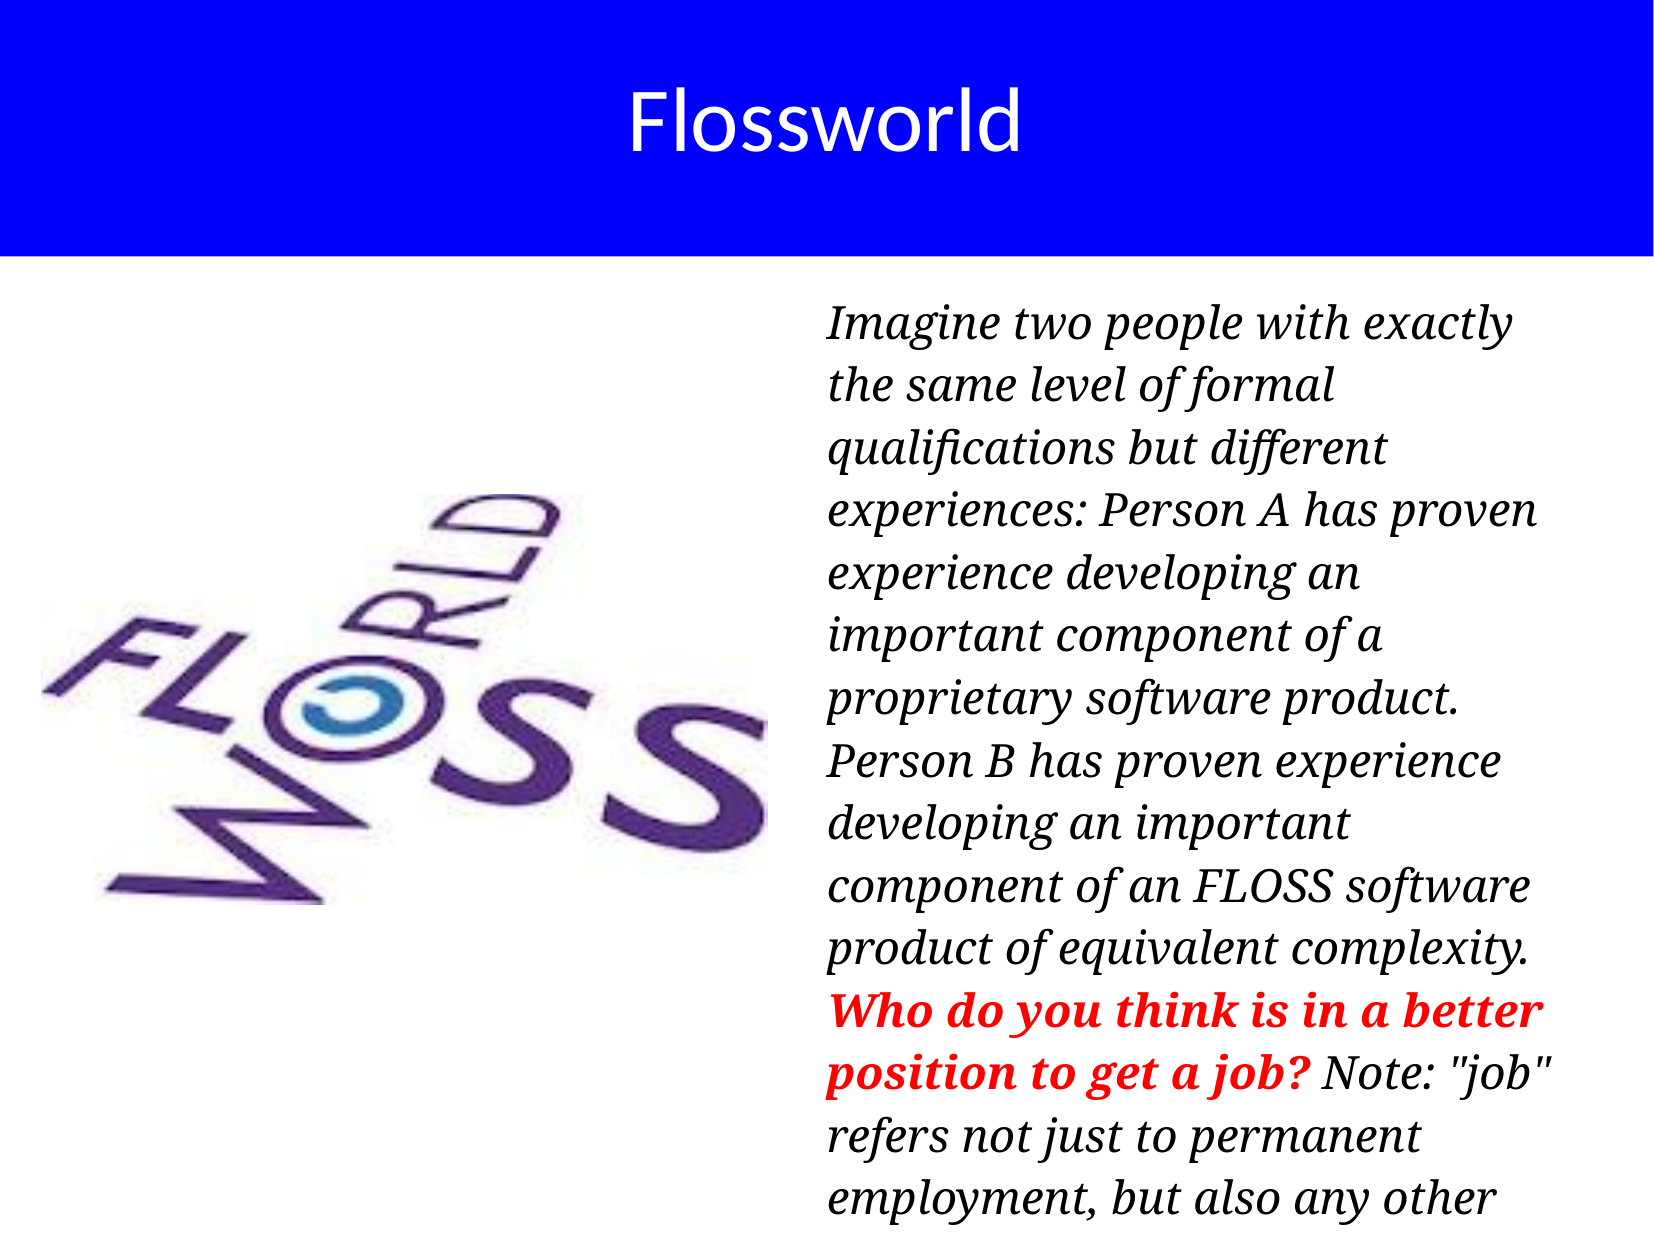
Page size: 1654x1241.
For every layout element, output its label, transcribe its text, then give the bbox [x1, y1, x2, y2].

title Flossworld [0, 0, 1654, 257]
list Imagine two people with exactly the same level of formal qualifications but different experiences: Person A has proven experience developing an important component of a proprietary software product. Person B has proven experience developing an important component of an FLOSS software product of equivalent complexity. Who do you think is in a better position to get a job? Note: "job" refers not just to permanent employment, but also any other paid work including freelance or consultancy. [826, 290, 1572, 1211]
picture [41, 494, 768, 905]
